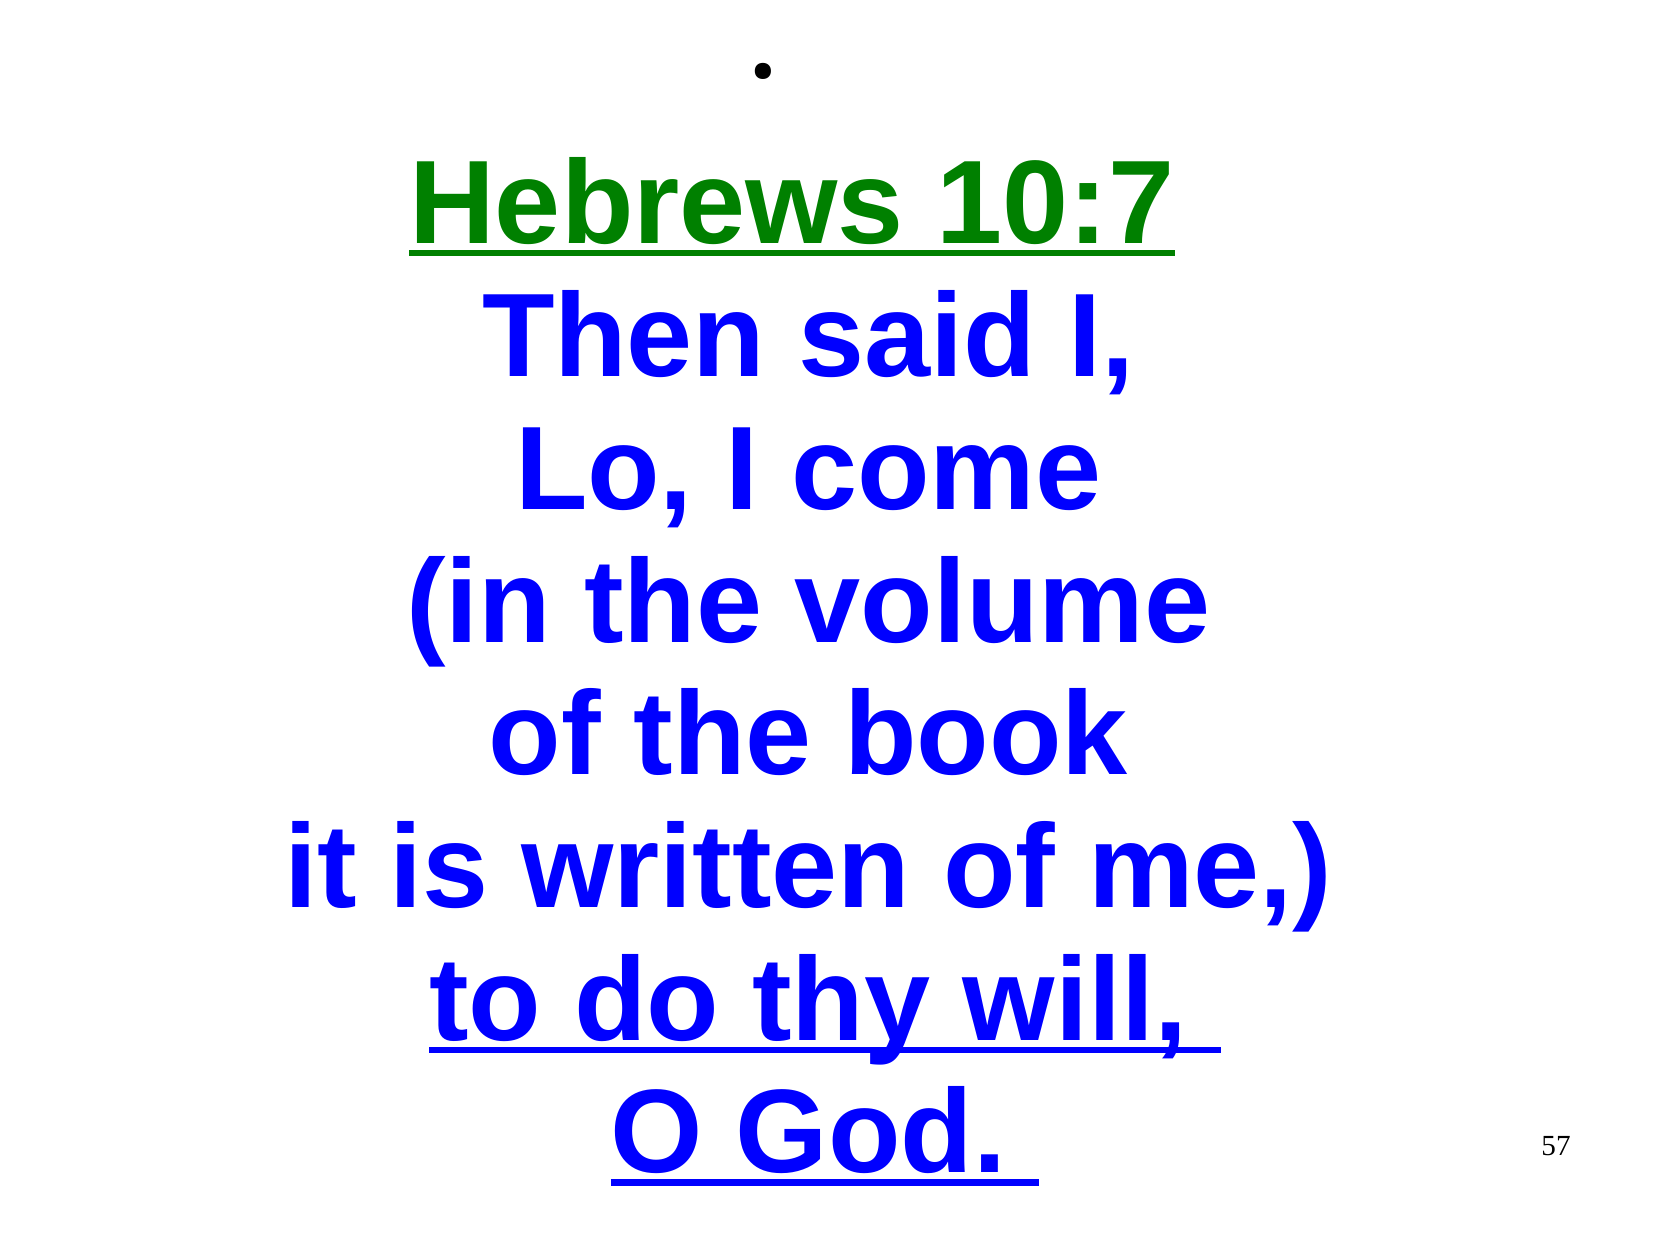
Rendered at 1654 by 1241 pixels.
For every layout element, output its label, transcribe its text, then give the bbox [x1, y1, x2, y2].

list Hebrews 10:7 Then said I, Lo, I come (in the volume of the book it is written of me,) to do thy will, O God. [37, 37, 1613, 1201]
